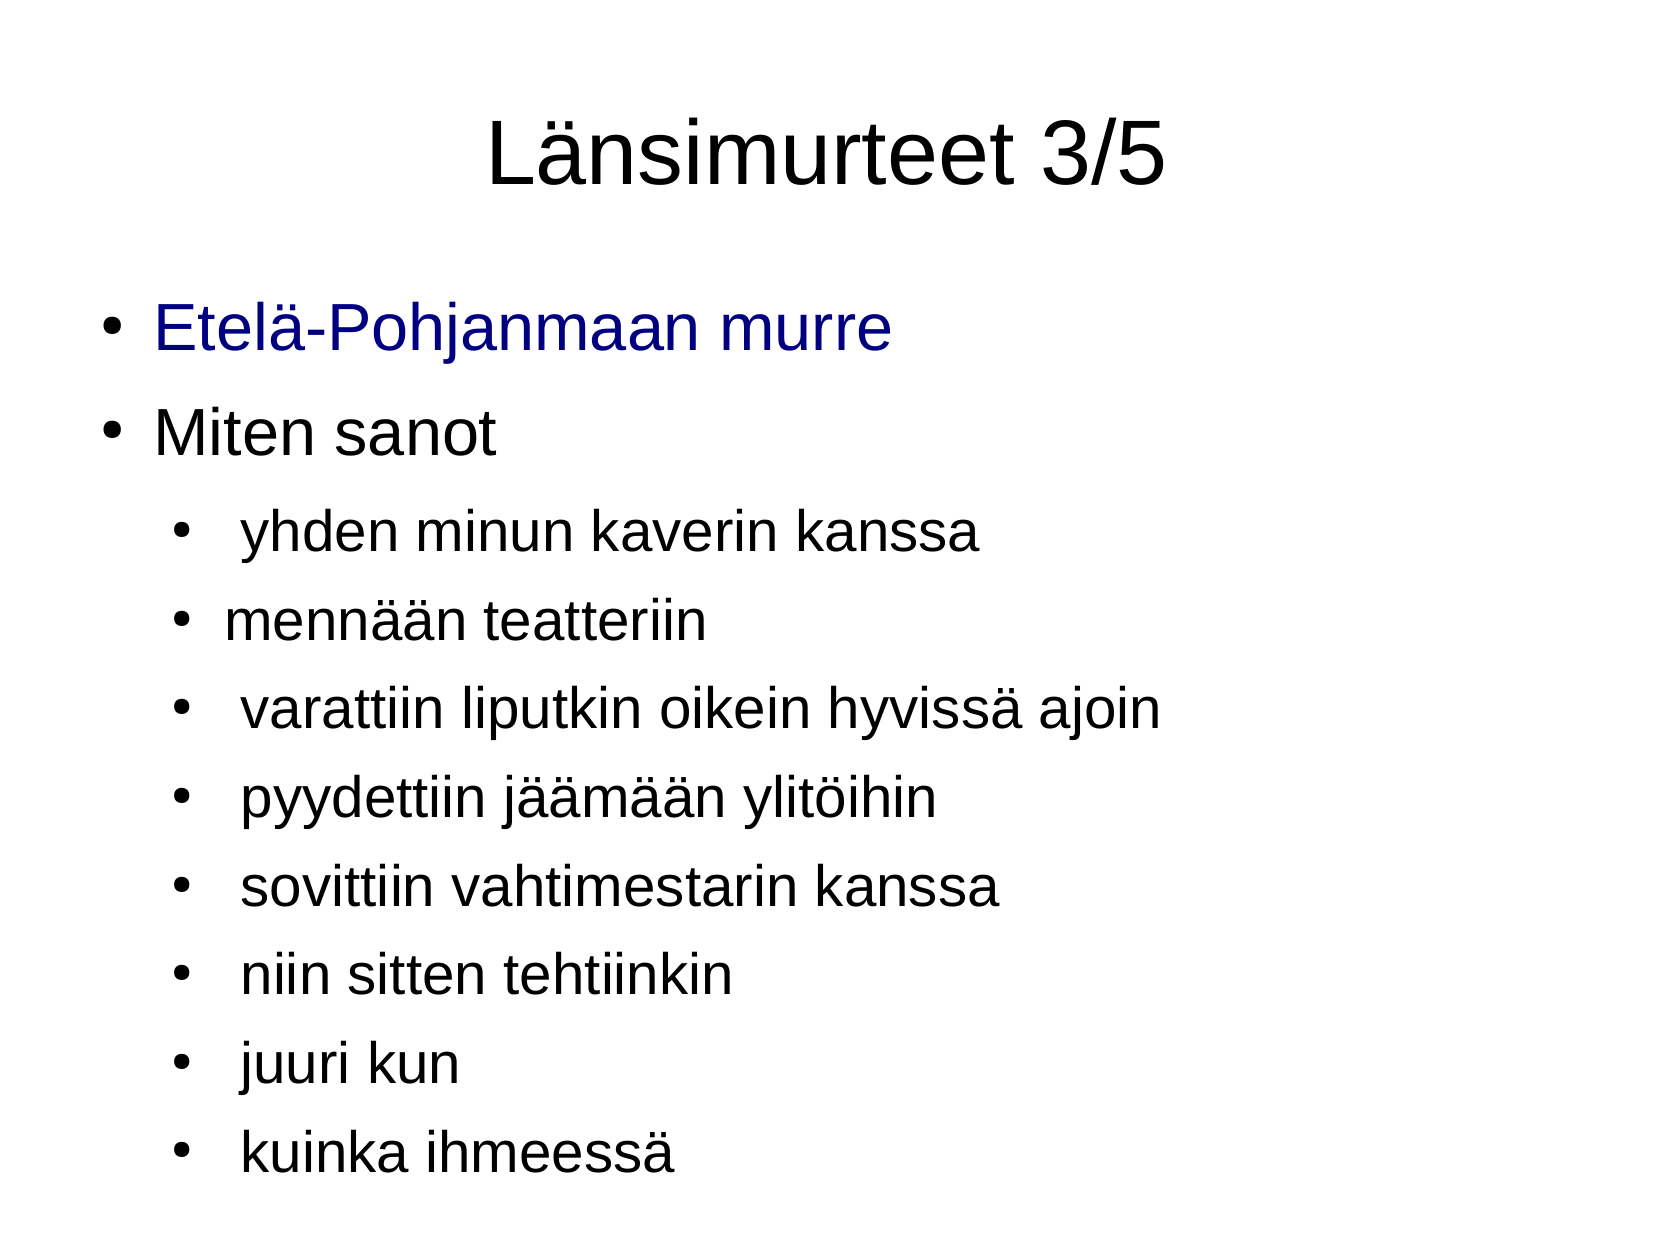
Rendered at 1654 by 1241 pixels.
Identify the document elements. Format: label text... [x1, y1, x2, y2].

list Etelä-Pohjanmaan murre Miten sanot yhden minun kaverin kanssa mennään teatteriin varattiin liputkin oikein hyvissä ajoin pyydettiin jäämään ylitöihin sovittiin vahtimestarin kanssa niin sitten tehtiinkin juuri kun kuinka ihmeessä [82, 290, 1571, 1183]
title Länsimurteet 3/5 [82, 49, 1571, 257]
